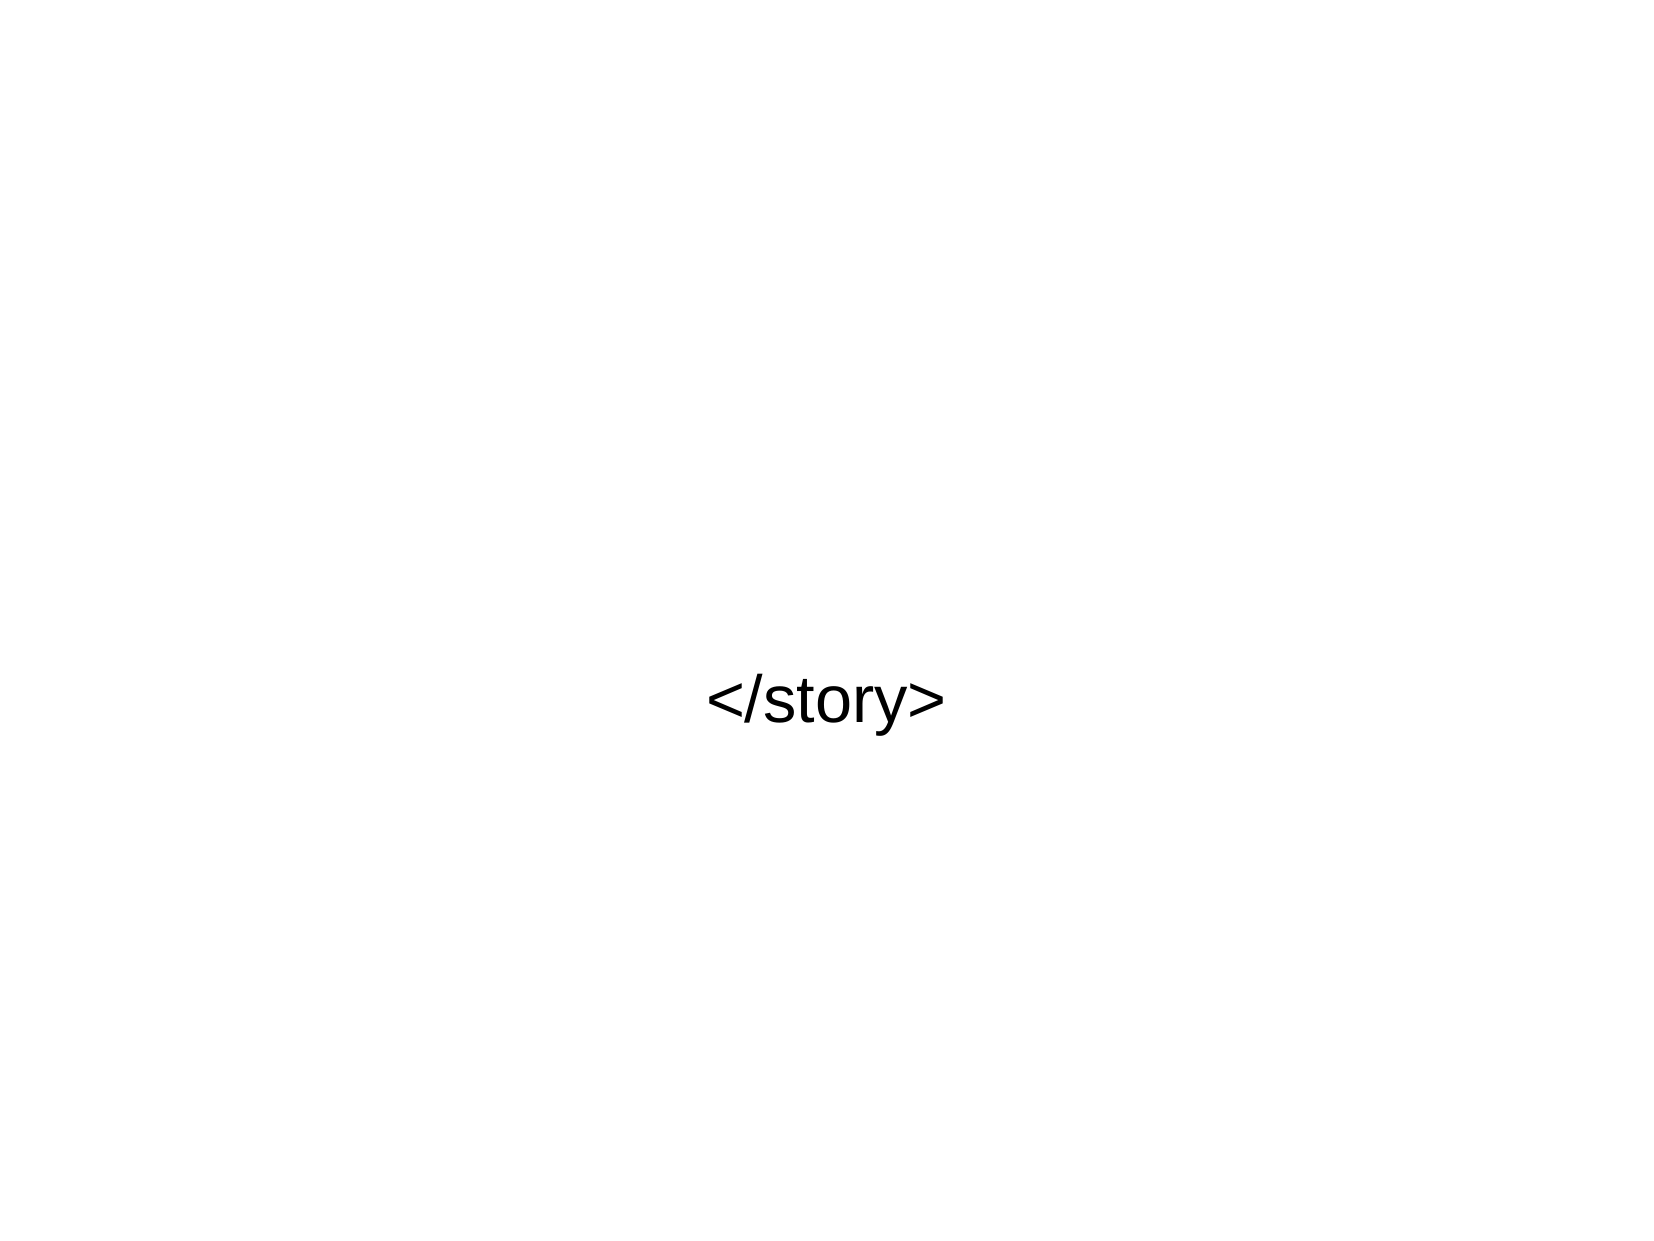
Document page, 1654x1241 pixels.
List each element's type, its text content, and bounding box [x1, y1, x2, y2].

subtitle </story> [82, 297, 1571, 1102]
